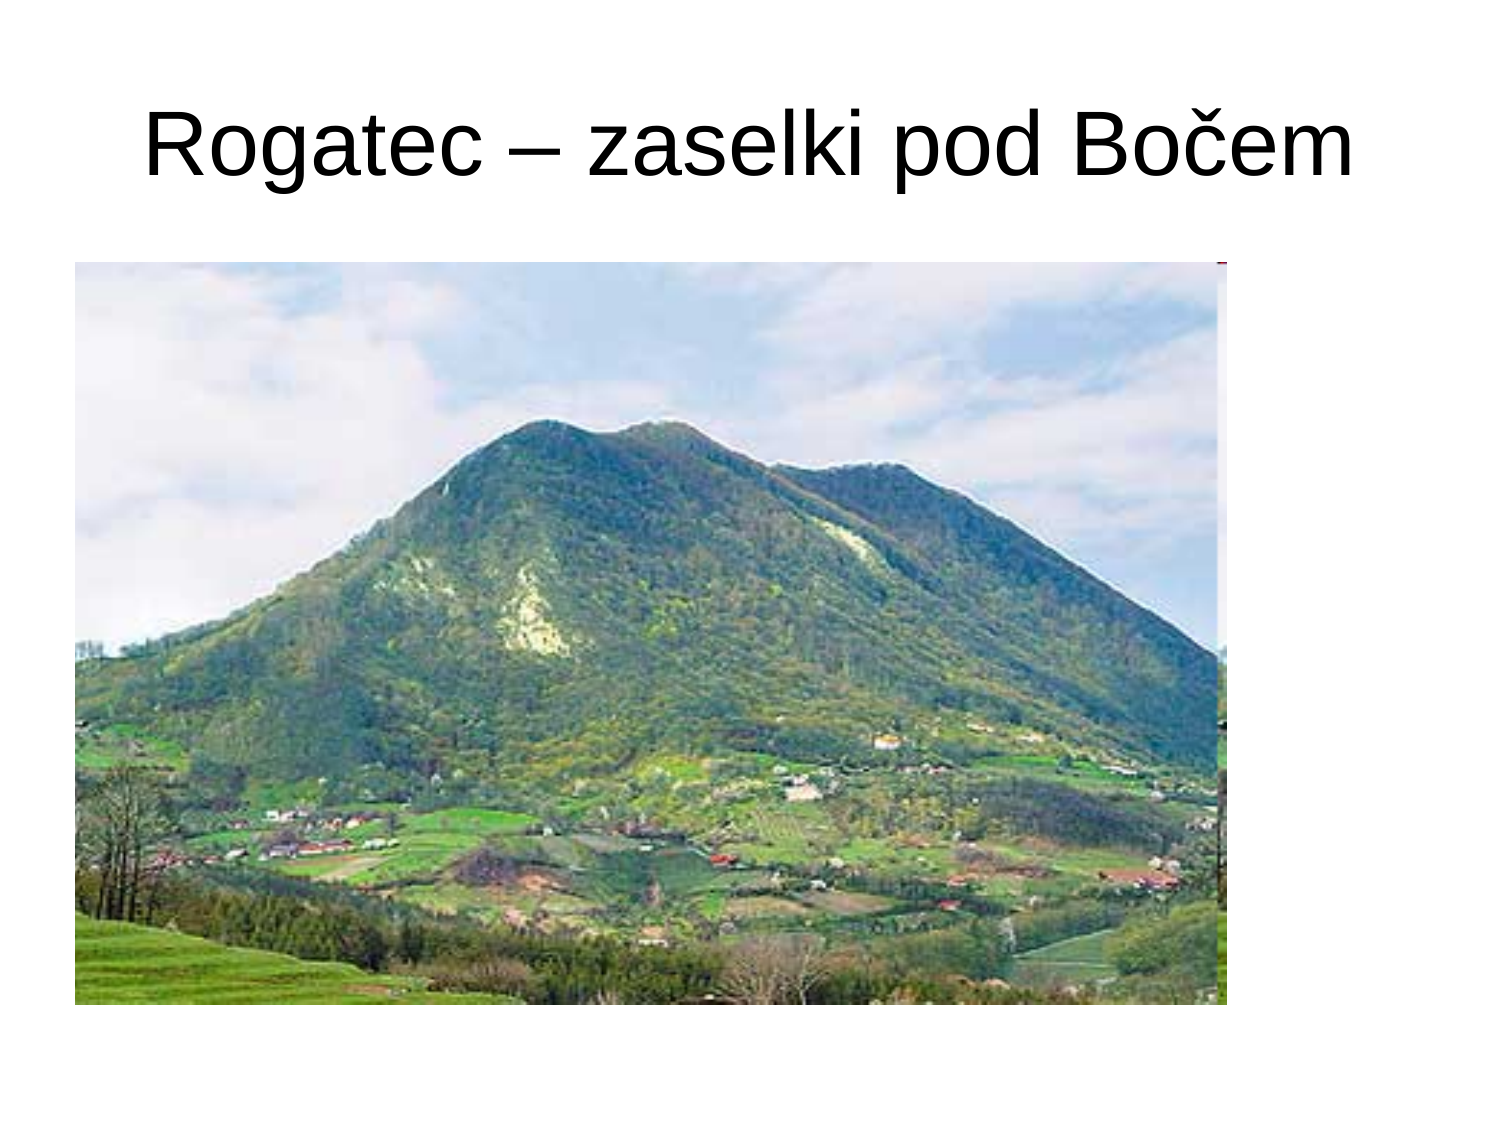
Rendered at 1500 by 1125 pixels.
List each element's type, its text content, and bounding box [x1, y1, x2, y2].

title Rogatec – zaselki pod Bočem [75, 45, 1426, 233]
picture [75, 262, 1227, 1005]
